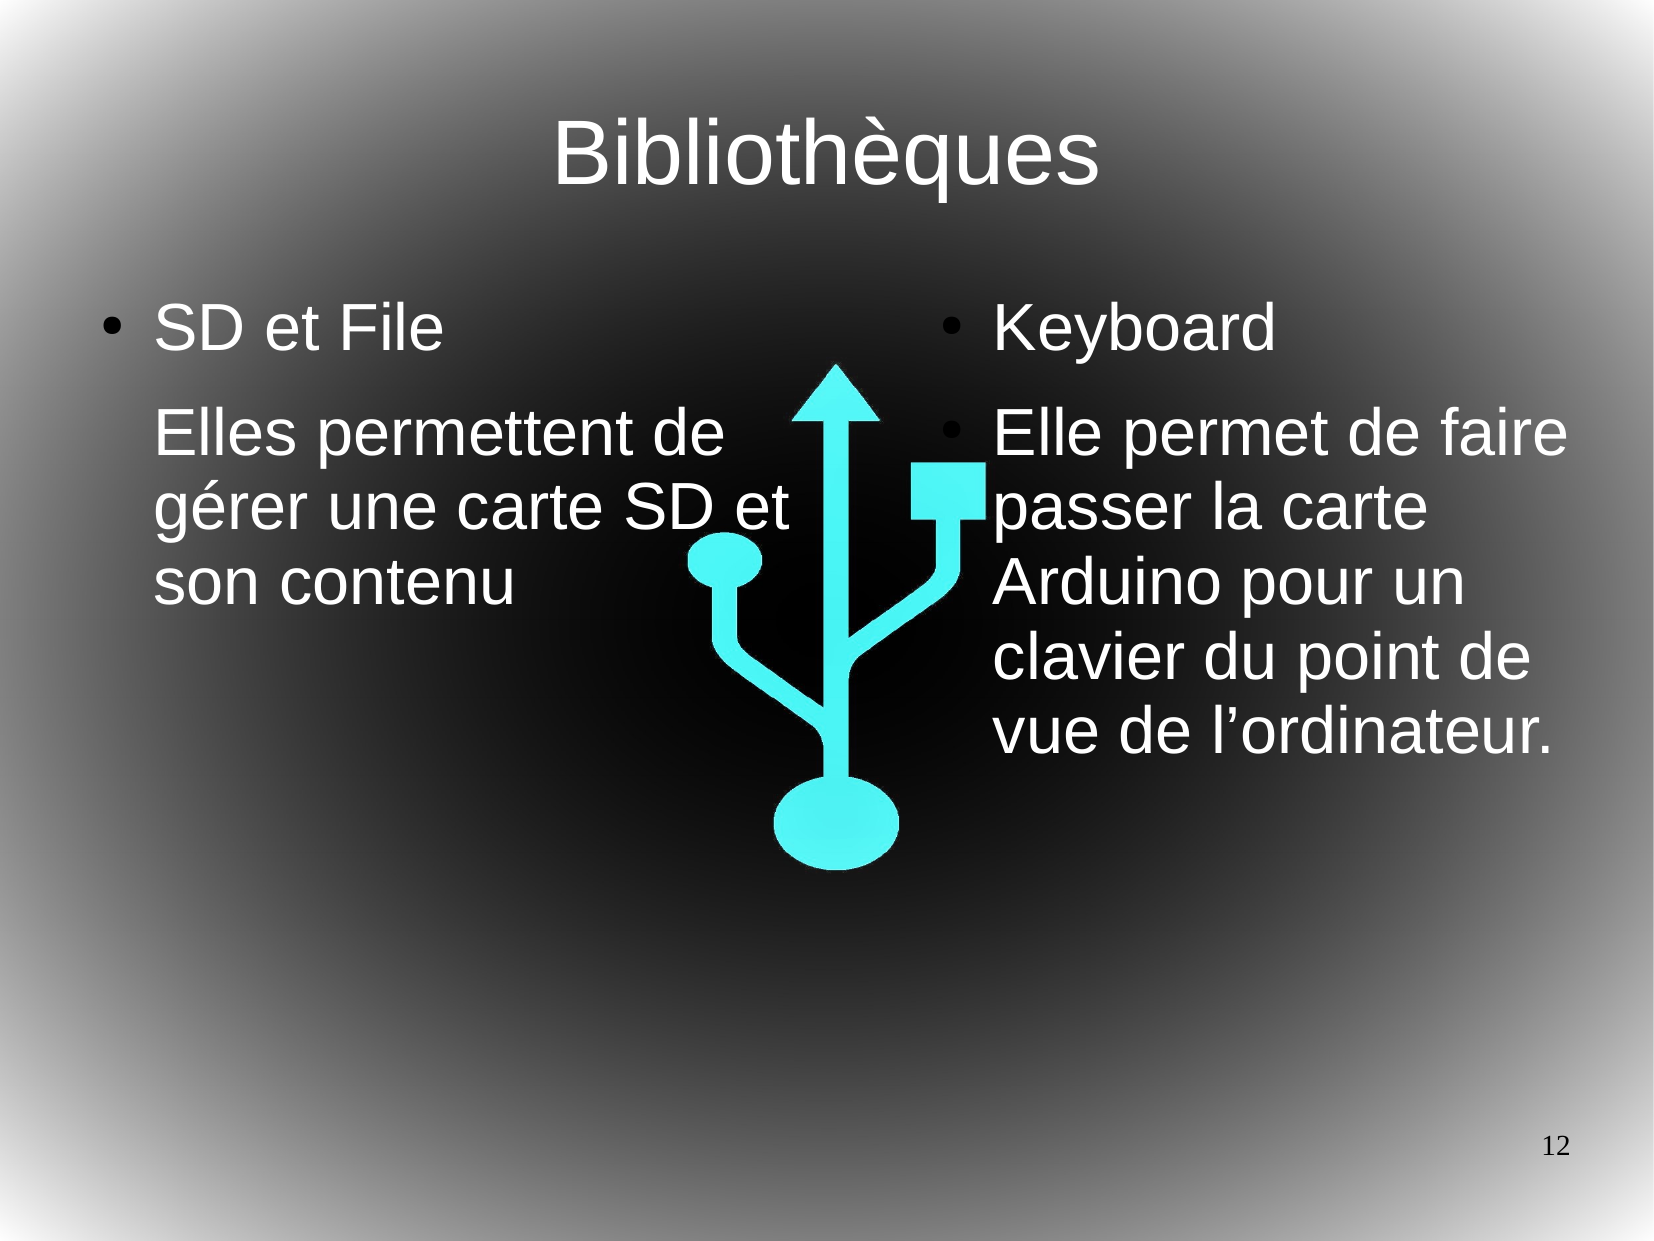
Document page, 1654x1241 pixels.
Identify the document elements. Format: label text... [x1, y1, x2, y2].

list SD et File Elles permettent de gérer une carte SD et son contenu [82, 290, 809, 1010]
title Bibliothèques [82, 49, 1571, 257]
list Keyboard Elle permet de faire passer la carte Arduino pour un clavier du point de vue de l’ordinateur. [922, 290, 1649, 1010]
picture [0, 0, 1654, 1241]
